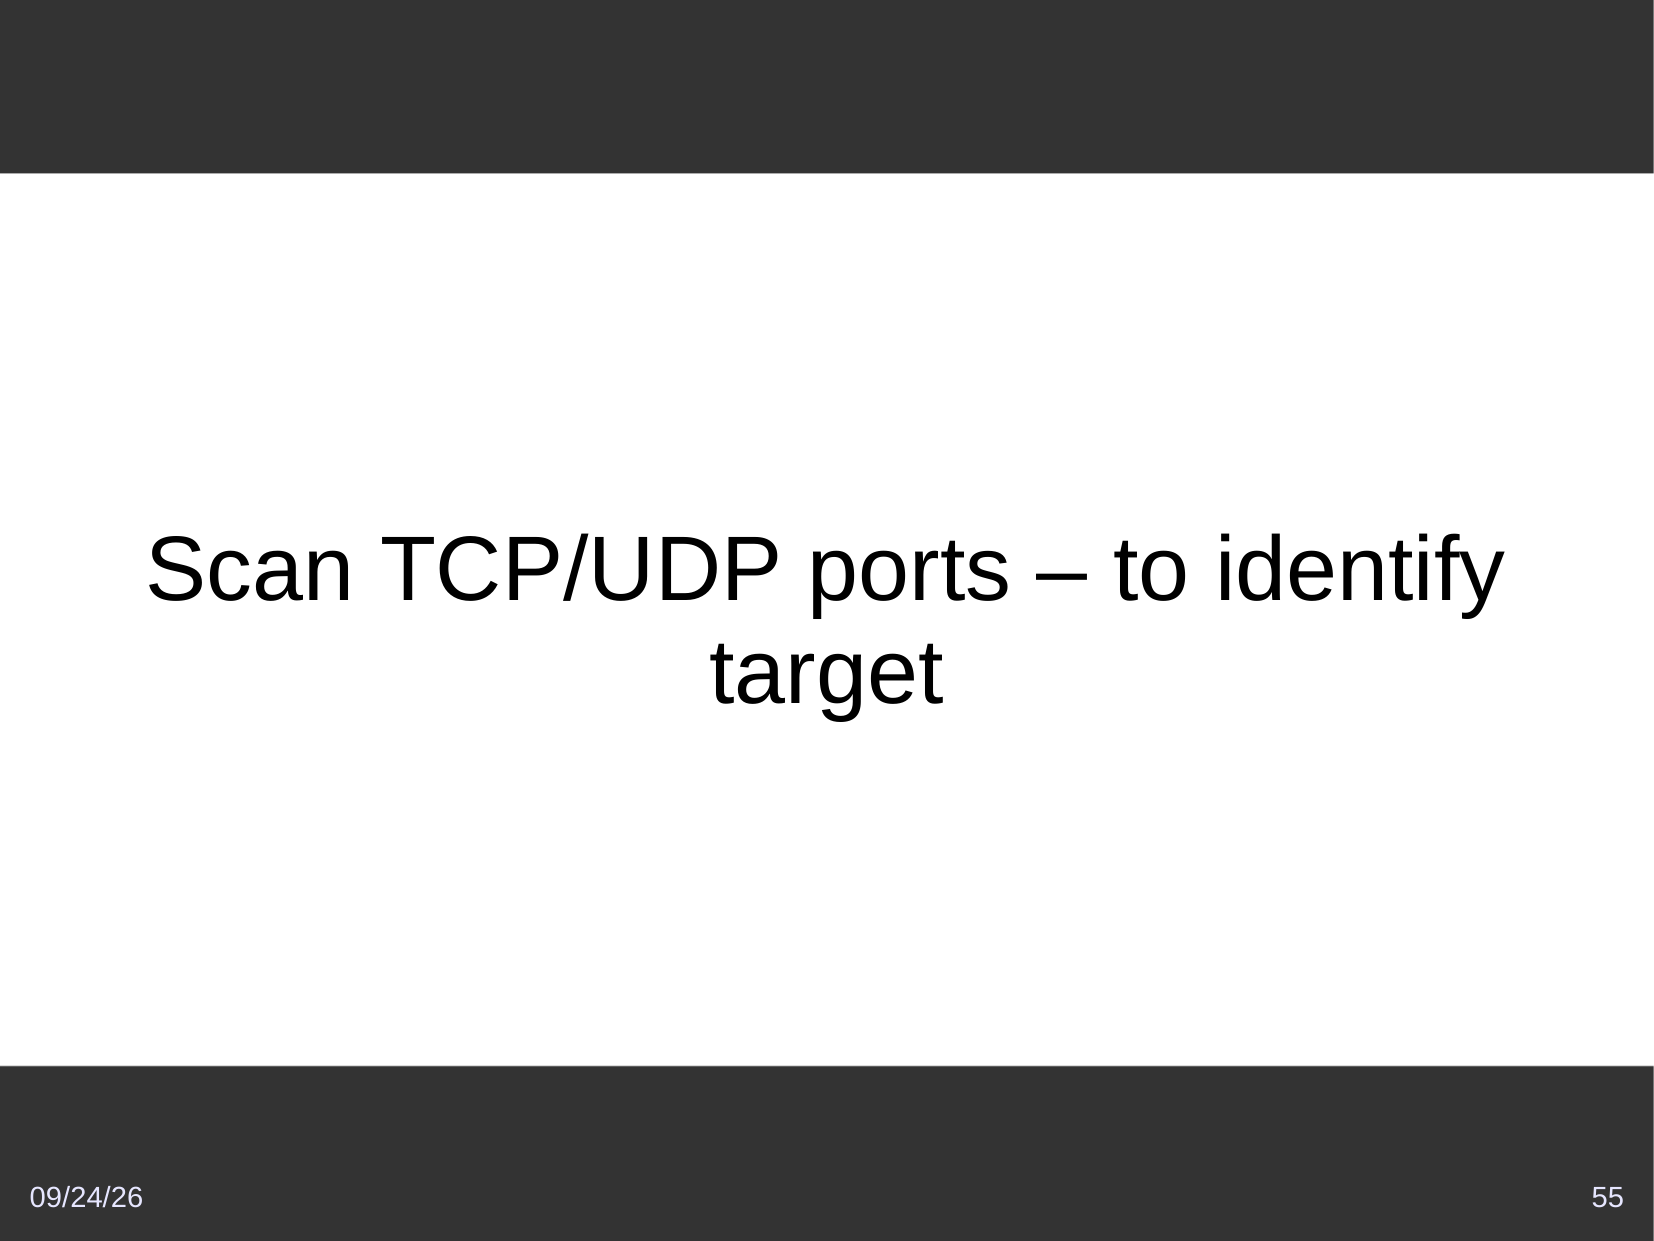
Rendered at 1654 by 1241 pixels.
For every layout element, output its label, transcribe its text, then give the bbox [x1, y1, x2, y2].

picture [0, 0, 1654, 1241]
subtitle Scan TCP/UDP ports – to identify target [29, 214, 1625, 1027]
